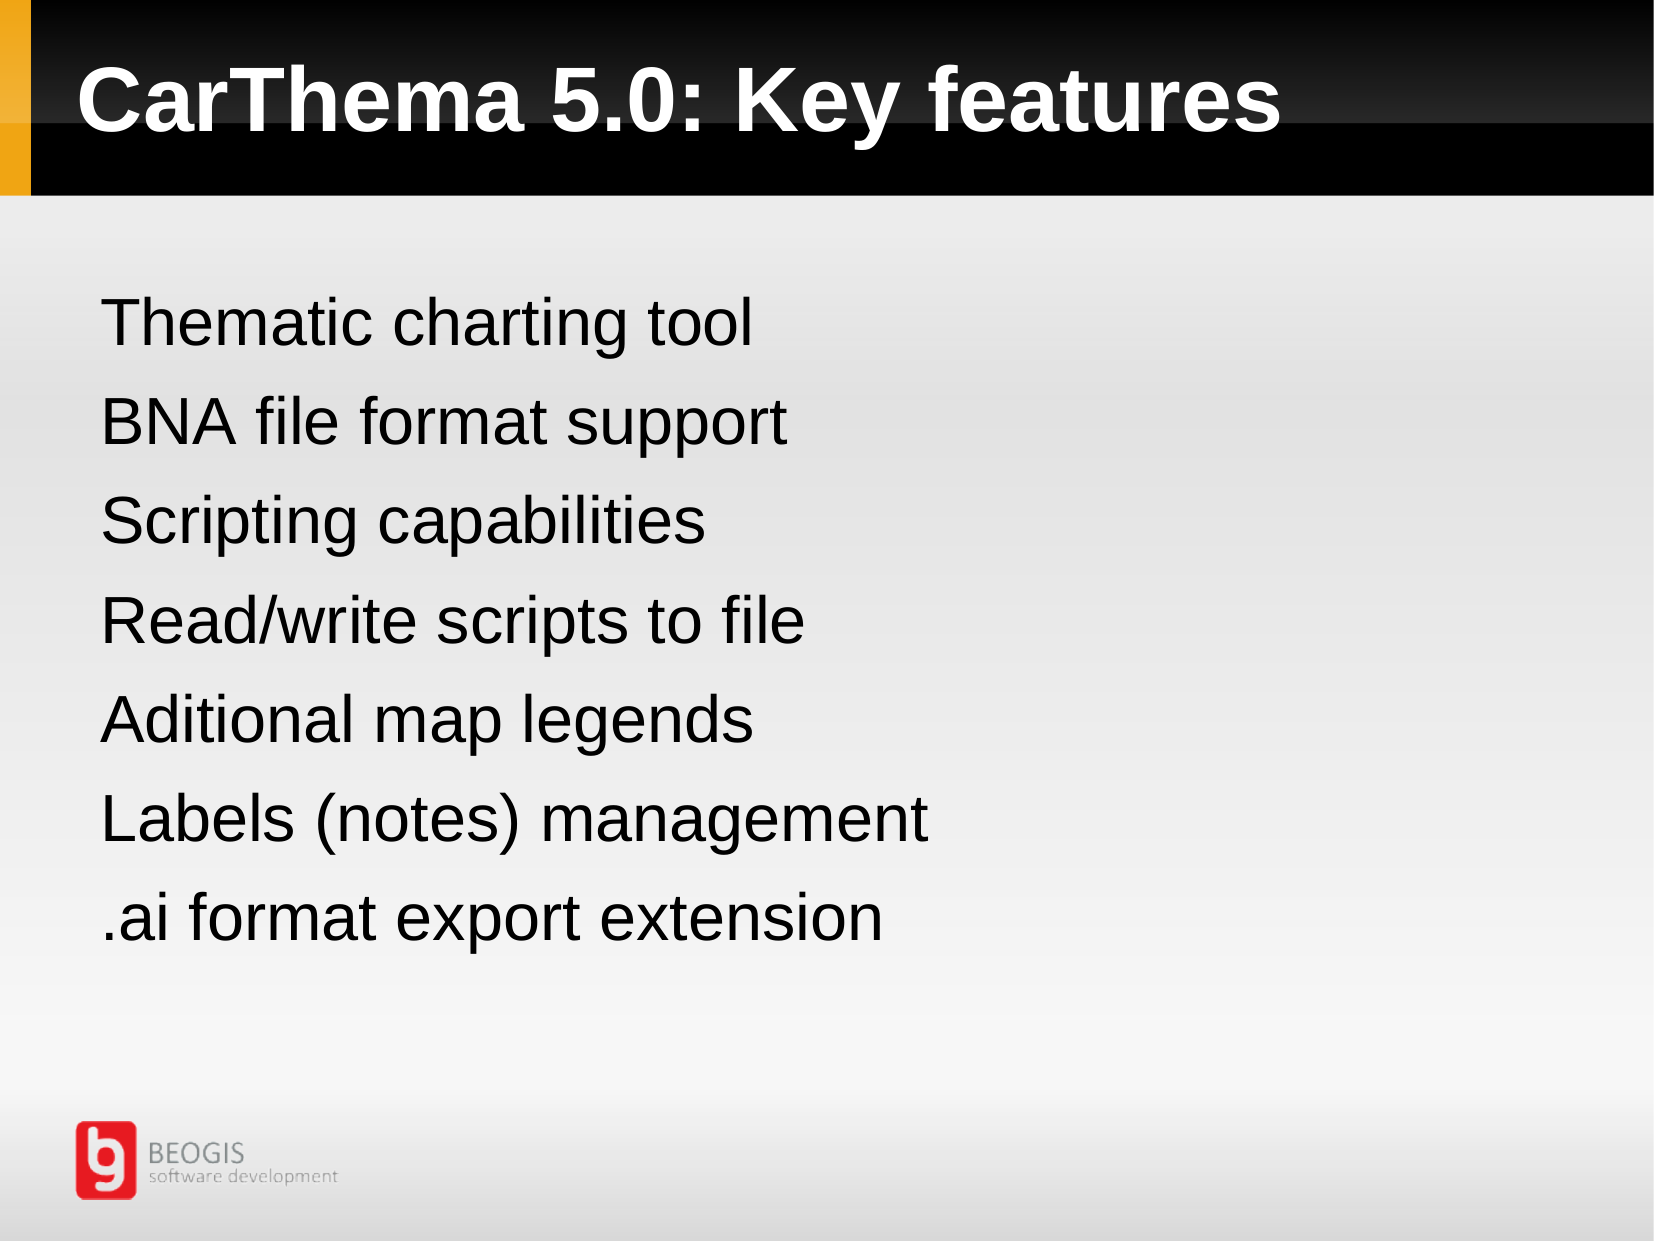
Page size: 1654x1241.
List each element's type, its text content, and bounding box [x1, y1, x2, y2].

picture [0, 0, 1654, 1241]
title CarThema 5.0: Key features [76, 7, 1565, 200]
list Thematic charting tool BNA file format support Scripting capabilities Read/write scripts to file Aditional map legends Labels (notes) management .ai format export extension [82, 290, 1571, 1094]
